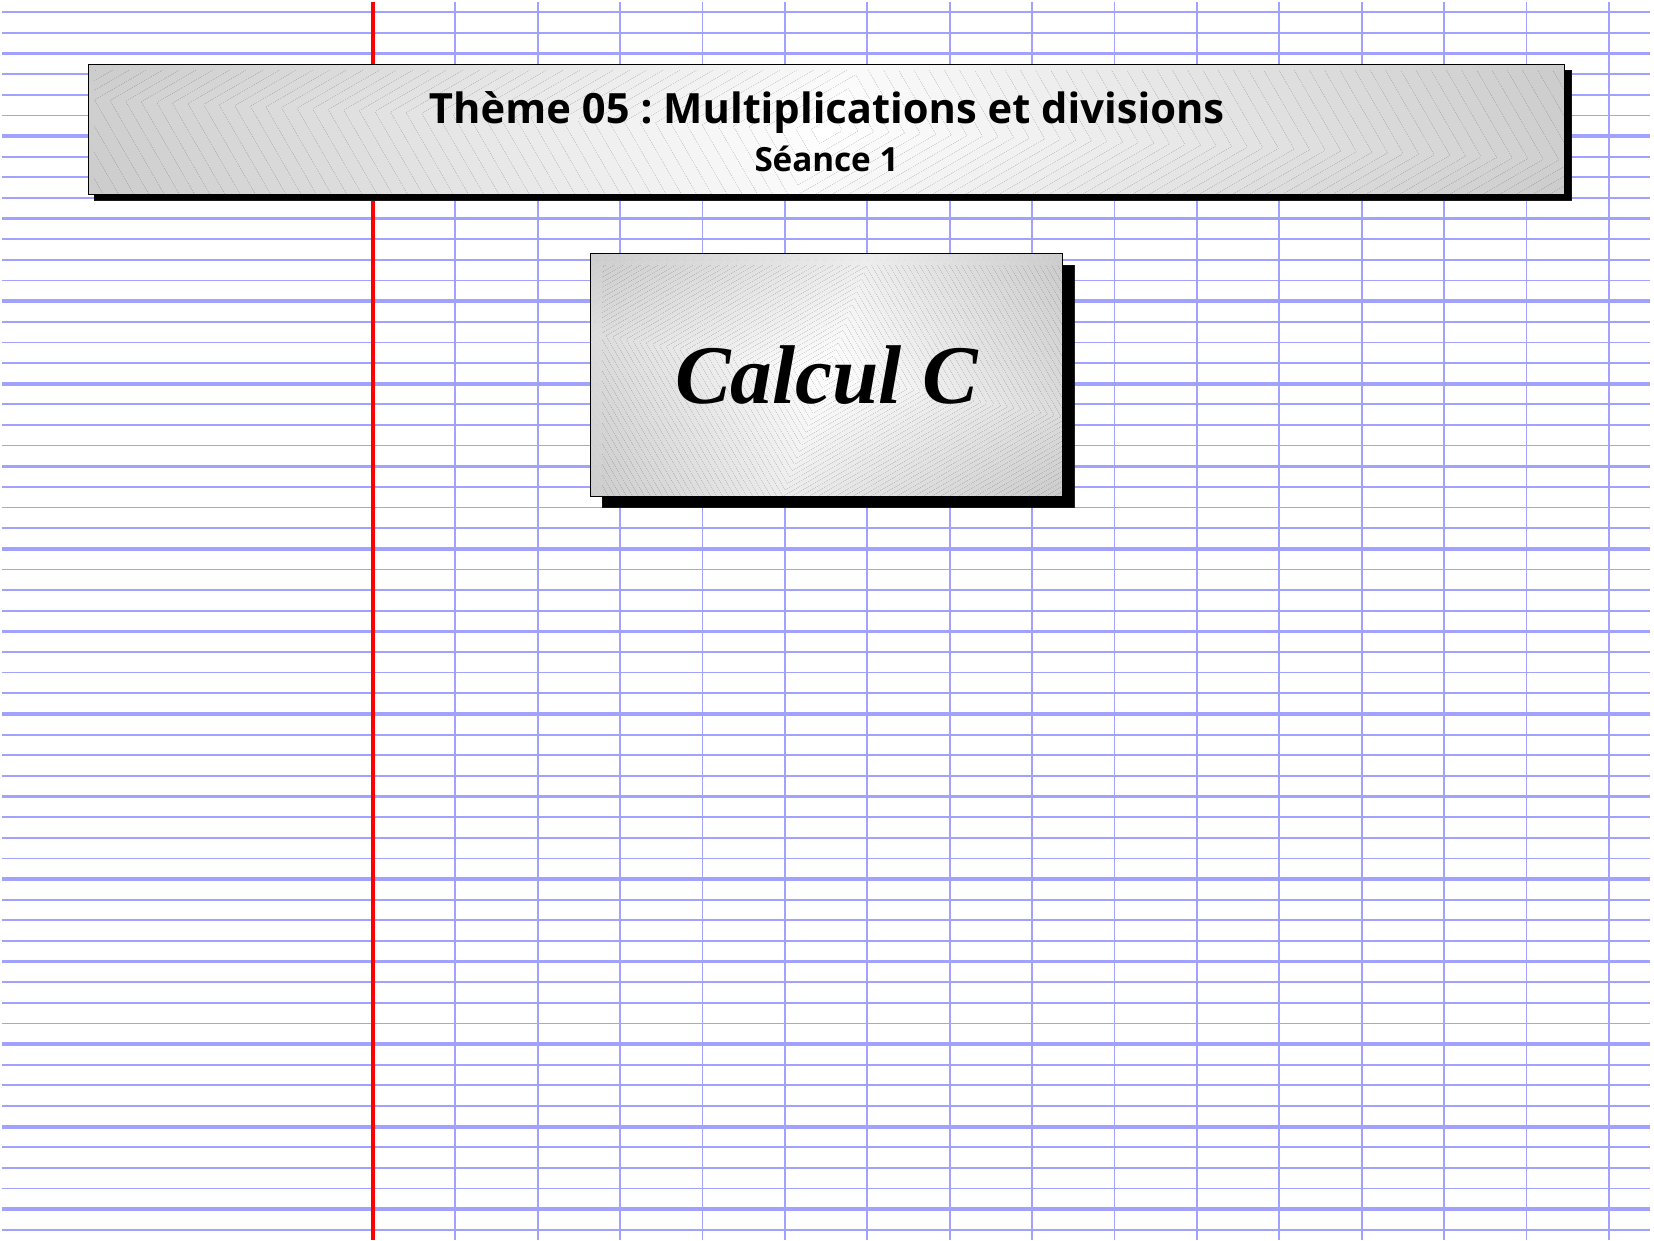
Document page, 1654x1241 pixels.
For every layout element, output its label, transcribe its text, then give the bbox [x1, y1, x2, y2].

text_box Calcul C [590, 253, 1063, 497]
picture [0, 0, 1654, 1241]
text_box Thème 05 : Multiplications et divisions Séance 1 [88, 64, 1565, 195]
